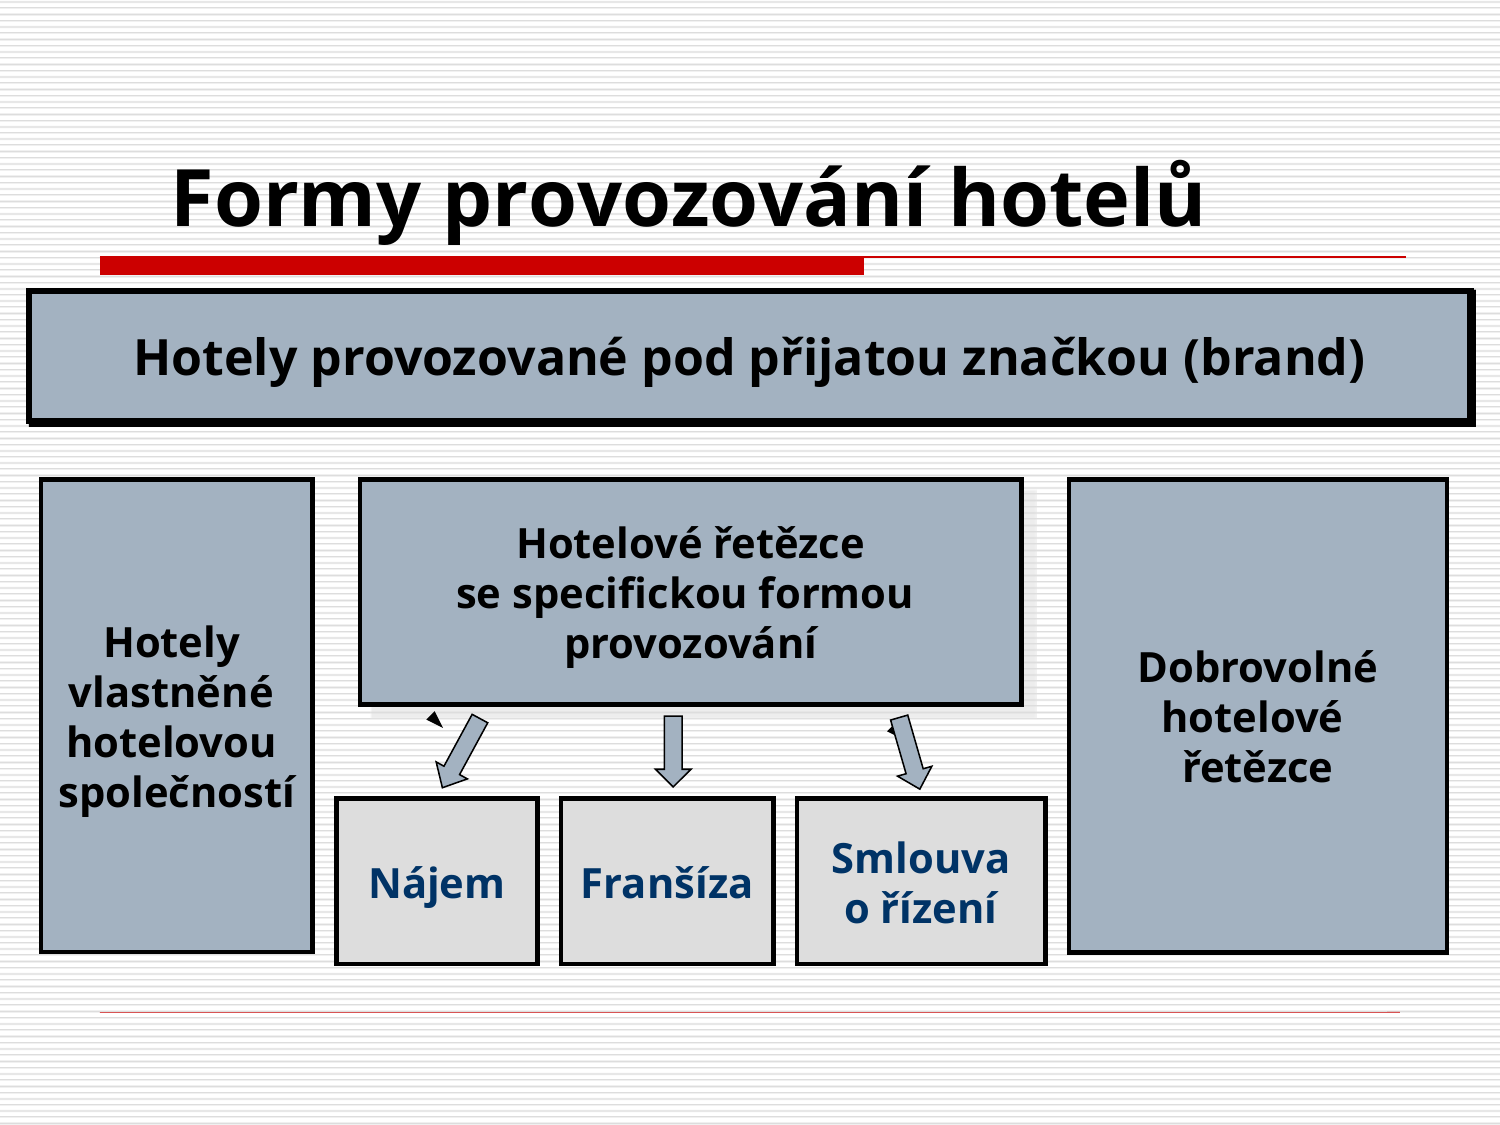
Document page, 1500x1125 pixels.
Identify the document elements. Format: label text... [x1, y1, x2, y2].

text_box Nájem [336, 799, 538, 964]
text_box Hotely provozované pod přijatou značkou (brand) [29, 291, 1471, 421]
text_box Franšíza [561, 799, 774, 964]
text_box [655, 716, 691, 787]
text_box Dobrovolné hotelové řetězce [1069, 480, 1447, 952]
text_box Hotelové řetězce se specifickou formou provozování [360, 480, 1022, 704]
title Formy provozování hotelů [94, 50, 1407, 250]
text_box [436, 714, 488, 788]
picture [0, 0, 1500, 1125]
text_box Hotely vlastněné hotelovou společností [41, 480, 313, 952]
text_box [890, 715, 932, 790]
text_box Smlouva o řízení [797, 799, 1045, 964]
